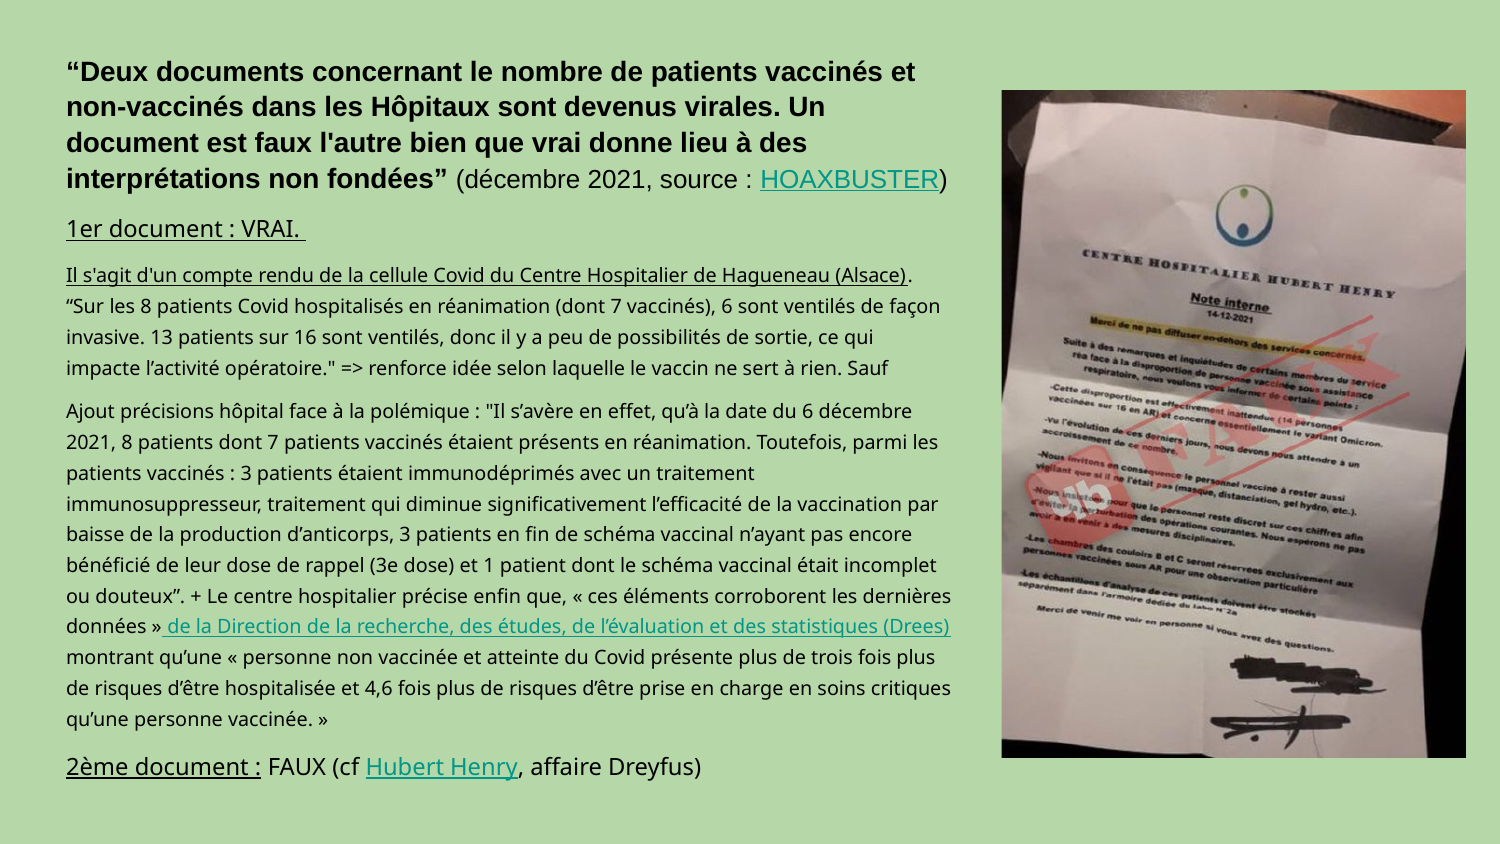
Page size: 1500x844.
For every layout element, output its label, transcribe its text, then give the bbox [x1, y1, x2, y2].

picture [1001, 90, 1472, 758]
list “Deux documents concernant le nombre de patients vaccinés et non-vaccinés dans les Hôpitaux sont devenus virales. Un document est faux l'autre bien que vrai donne lieu à des interprétations non fondées” (décembre 2021, source : HOAXBUSTER) 1er document : VRAI. Il s'agit d'un compte rendu de la cellule Covid du Centre Hospitalier de Hagueneau (Alsace). “Sur les 8 patients Covid hospitalisés en réanimation (dont 7 vaccinés), 6 sont ventilés de façon invasive. 13 patients sur 16 sont ventilés, donc il y a peu de possibilités de sortie, ce qui impacte l’activité opératoire." => renforce idée selon laquelle le vaccin ne sert à rien. Sauf Ajout précisions hôpital face à la polémique : "Il s’avère en effet, qu’à la date du 6 décembre 2021, 8 patients dont 7 patients vaccinés étaient présents en réanimation. Toutefois, parmi les patients vaccinés : 3 patients étaient immunodéprimés avec un traitement immunosuppresseur, traitement qui diminue significativement l’efficacité de la vaccination par baisse de la production d’anticorps, 3 patients en fin de schéma vaccinal n’ayant pas encore bénéficié de leur dose de rappel (3e dose) et 1 patient dont le schéma vaccinal était incomplet ou douteux”. + Le centre hospitalier précise enfin que, « ces éléments corroborent les dernières données » de la Direction de la recherche, des études, de l’évaluation et des statistiques (Drees) montrant qu’une « personne non vaccinée et atteinte du Covid présente plus de trois fois plus de risques d’être hospitalisée et 4,6 fois plus de risques d’être prise en charge en soins critiques qu’une personne vaccinée. » 2ème document : FAUX (cf Hubert Henry, affaire Dreyfus) [51, 36, 970, 807]
